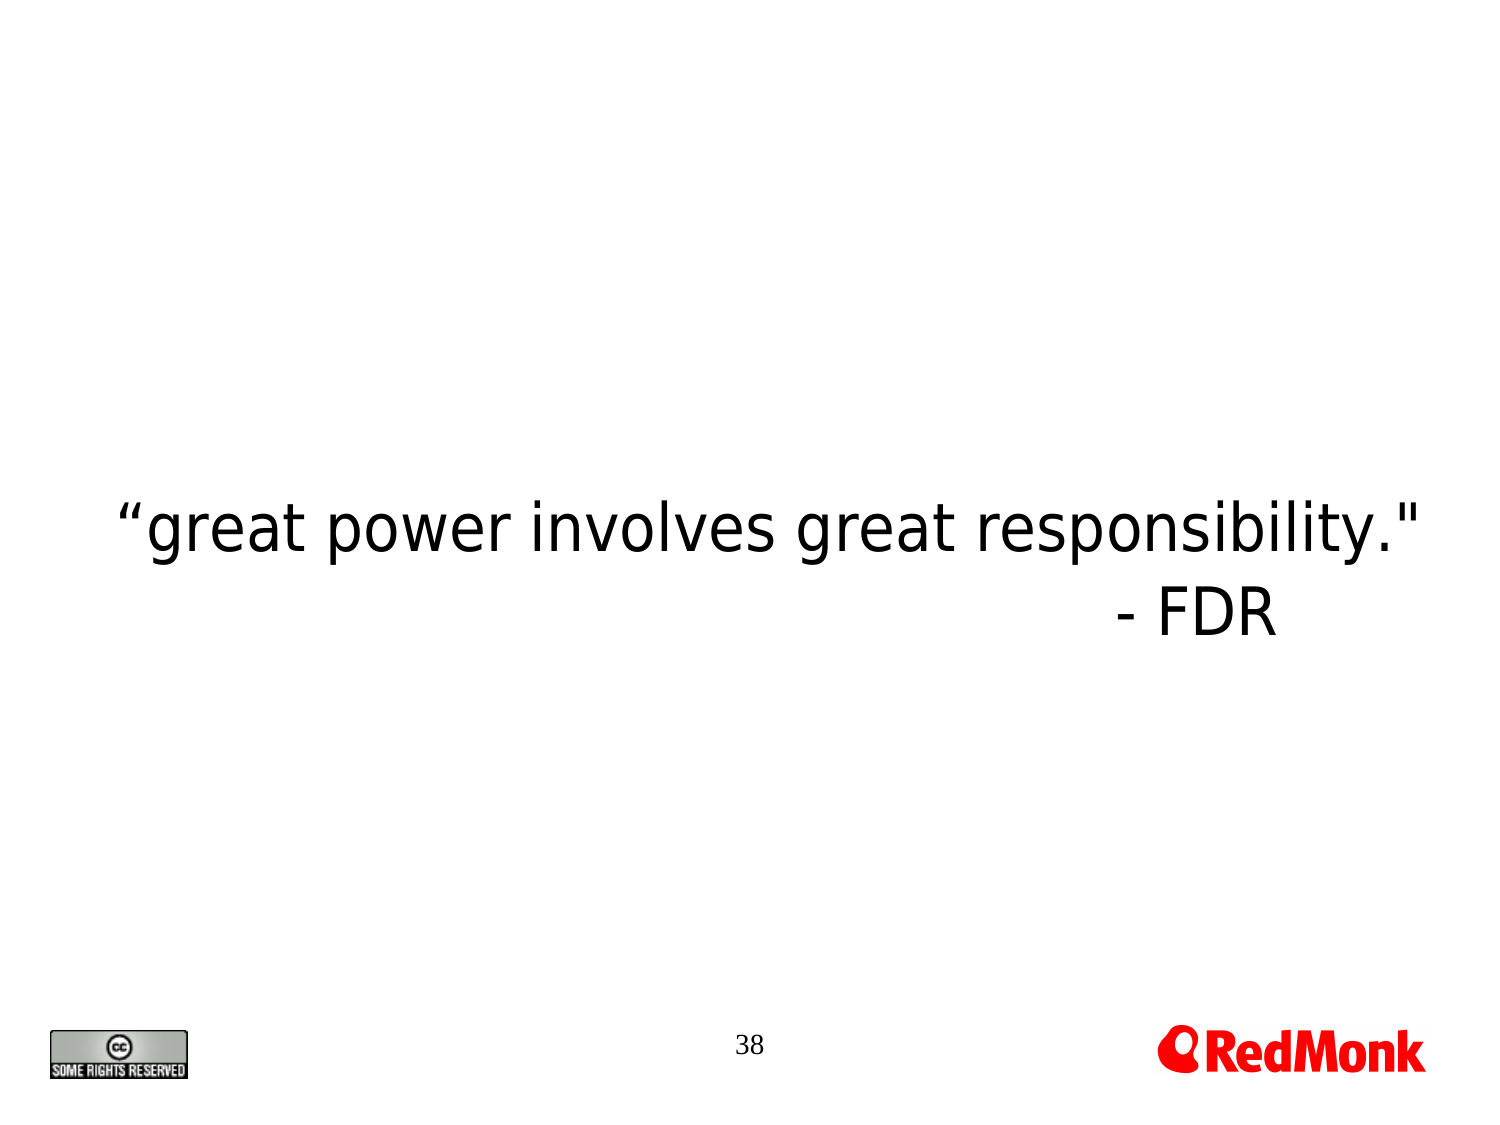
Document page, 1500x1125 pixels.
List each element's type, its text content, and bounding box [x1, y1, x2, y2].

text_box “great power involves great responsibility." - FDR [61, 486, 1479, 928]
picture [1151, 1023, 1433, 1075]
picture [50, 1030, 188, 1079]
